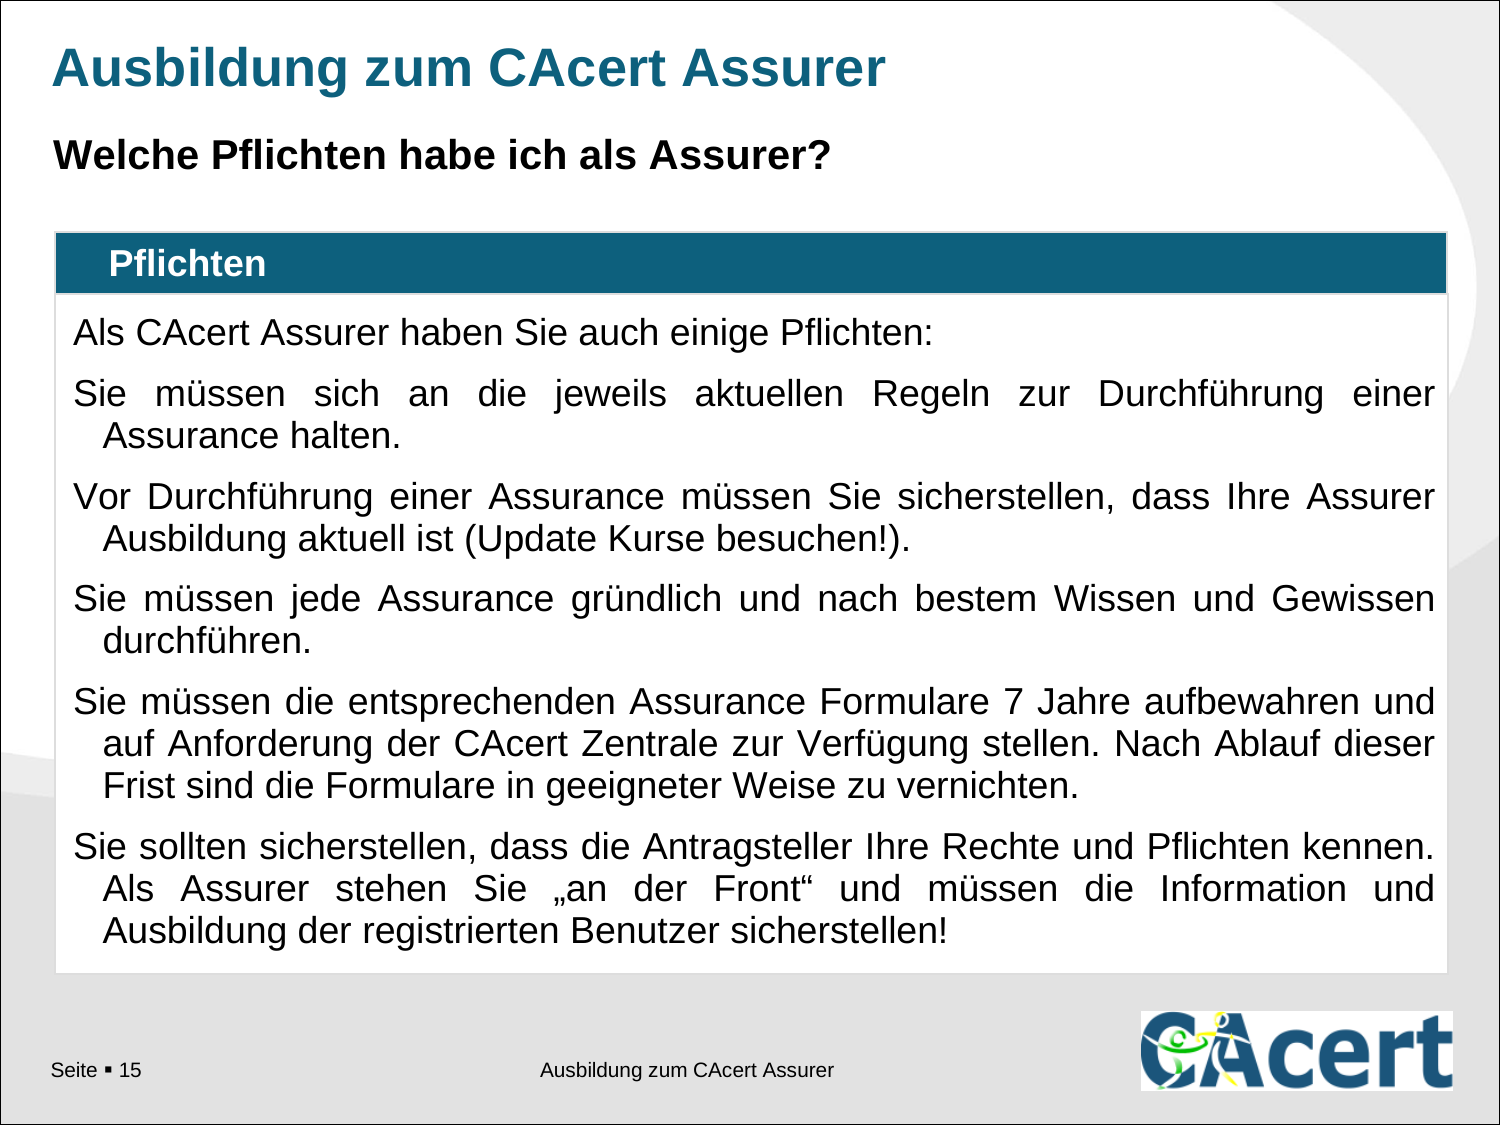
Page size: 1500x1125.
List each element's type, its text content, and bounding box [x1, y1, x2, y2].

title Ausbildung zum CAcert Assurer [51, 19, 1450, 118]
text_box Als CAcert Assurer haben Sie auch einige Pflichten: Sie müssen sich an die jeweils aktuellen Regeln zur Durchführung einer Assurance halten. Vor Durchführung einer Assurance müssen Sie sicherstellen, dass Ihre Assurer Ausbildung aktuell ist (Update Kurse besuchen!). Sie müssen jede Assurance gründlich und nach bestem Wissen und Gewissen durchführen. Sie müssen die entsprechenden Assurance Formulare 7 Jahre aufbewahren und auf Anforderung der CAcert Zentrale zur Verfügung stellen. Nach Ablauf dieser Frist sind die Formulare in geeigneter Weise zu vernichten. Sie sollten sicherstellen, dass die Antragsteller Ihre Rechte und Pflichten kennen. Als Assurer stehen Sie „an der Front“ und müssen die Information und Ausbildung der registrierten Benutzer sicherstellen! [55, 293, 1448, 975]
picture [1, 1, 1499, 1124]
text_box Welche Pflichten habe ich als Assurer? [53, 125, 1448, 185]
text_box Pflichten [55, 232, 1447, 293]
